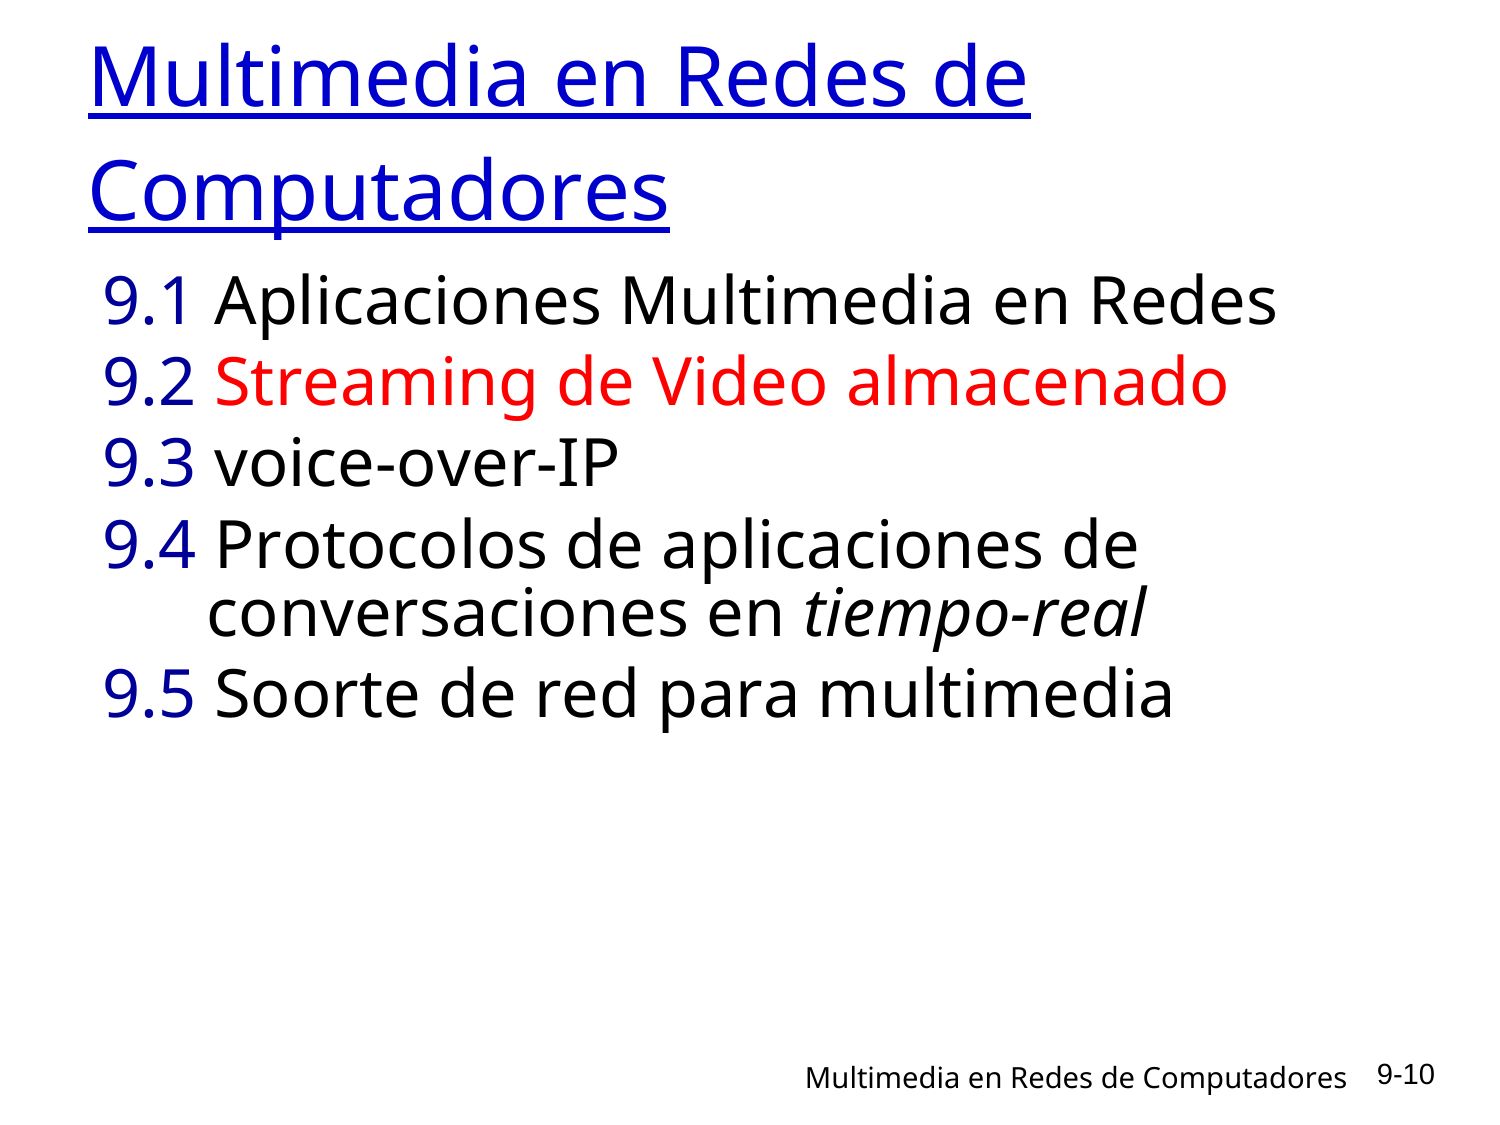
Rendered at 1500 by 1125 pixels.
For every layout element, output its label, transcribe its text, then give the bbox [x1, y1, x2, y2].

title Multimedia en Redes de Computadores [87, 37, 1363, 226]
text_box 9.1 Aplicaciones Multimedia en Redes 9.2 Streaming de Video almacenado 9.3 voice-over-IP 9.4 Protocolos de aplicaciones de conversaciones en tiempo-real 9.5 Soorte de red para multimedia [87, 262, 1361, 1025]
